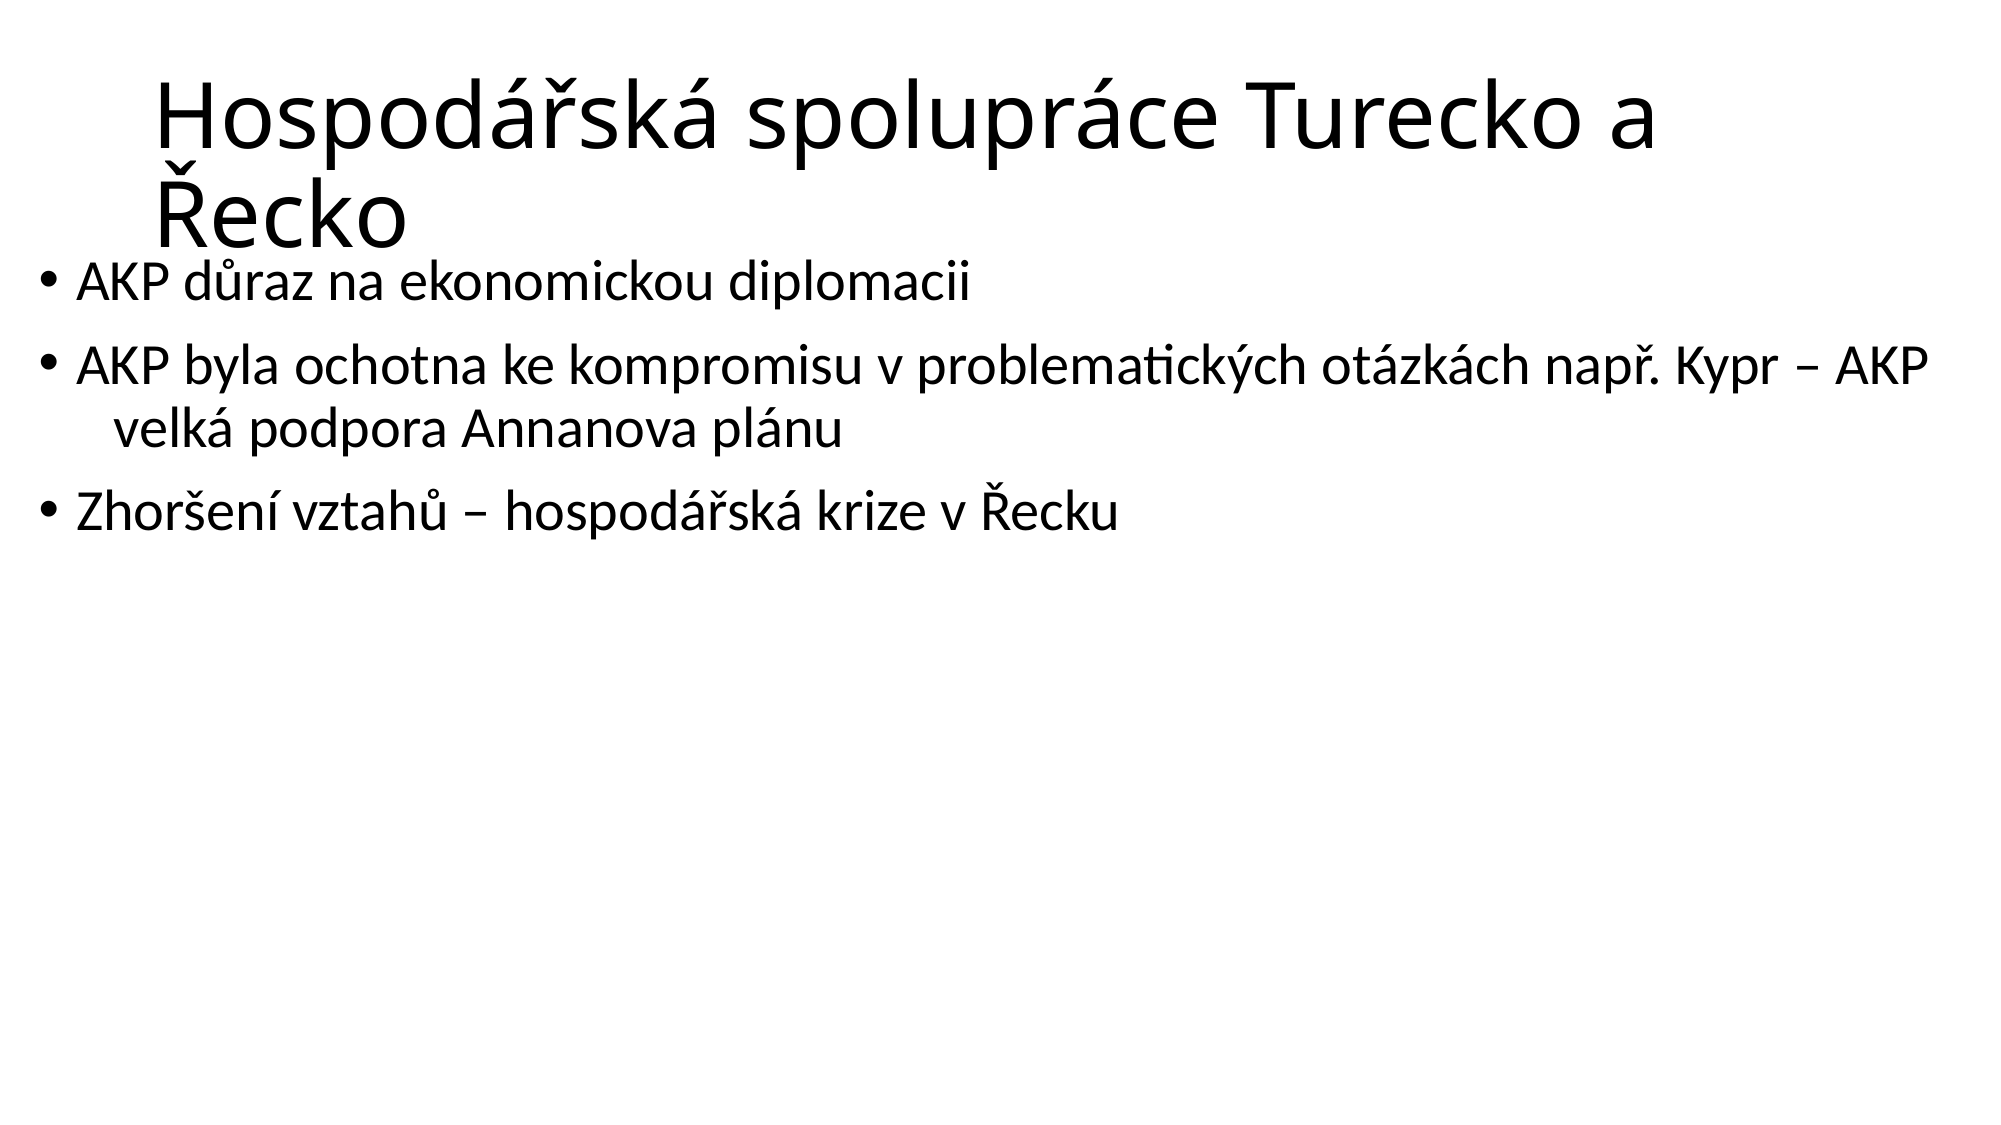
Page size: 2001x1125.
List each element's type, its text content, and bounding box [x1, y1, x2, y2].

title Hospodářská spolupráce Turecko a Řecko [137, 59, 1863, 242]
list AKP důraz na ekonomickou diplomacii AKP byla ochotna ke kompromisu v problematických otázkách např. Kypr – AKP velká podpora Annanova plánu Zhoršení vztahů – hospodářská krize v Řecku [23, 242, 1972, 1125]
